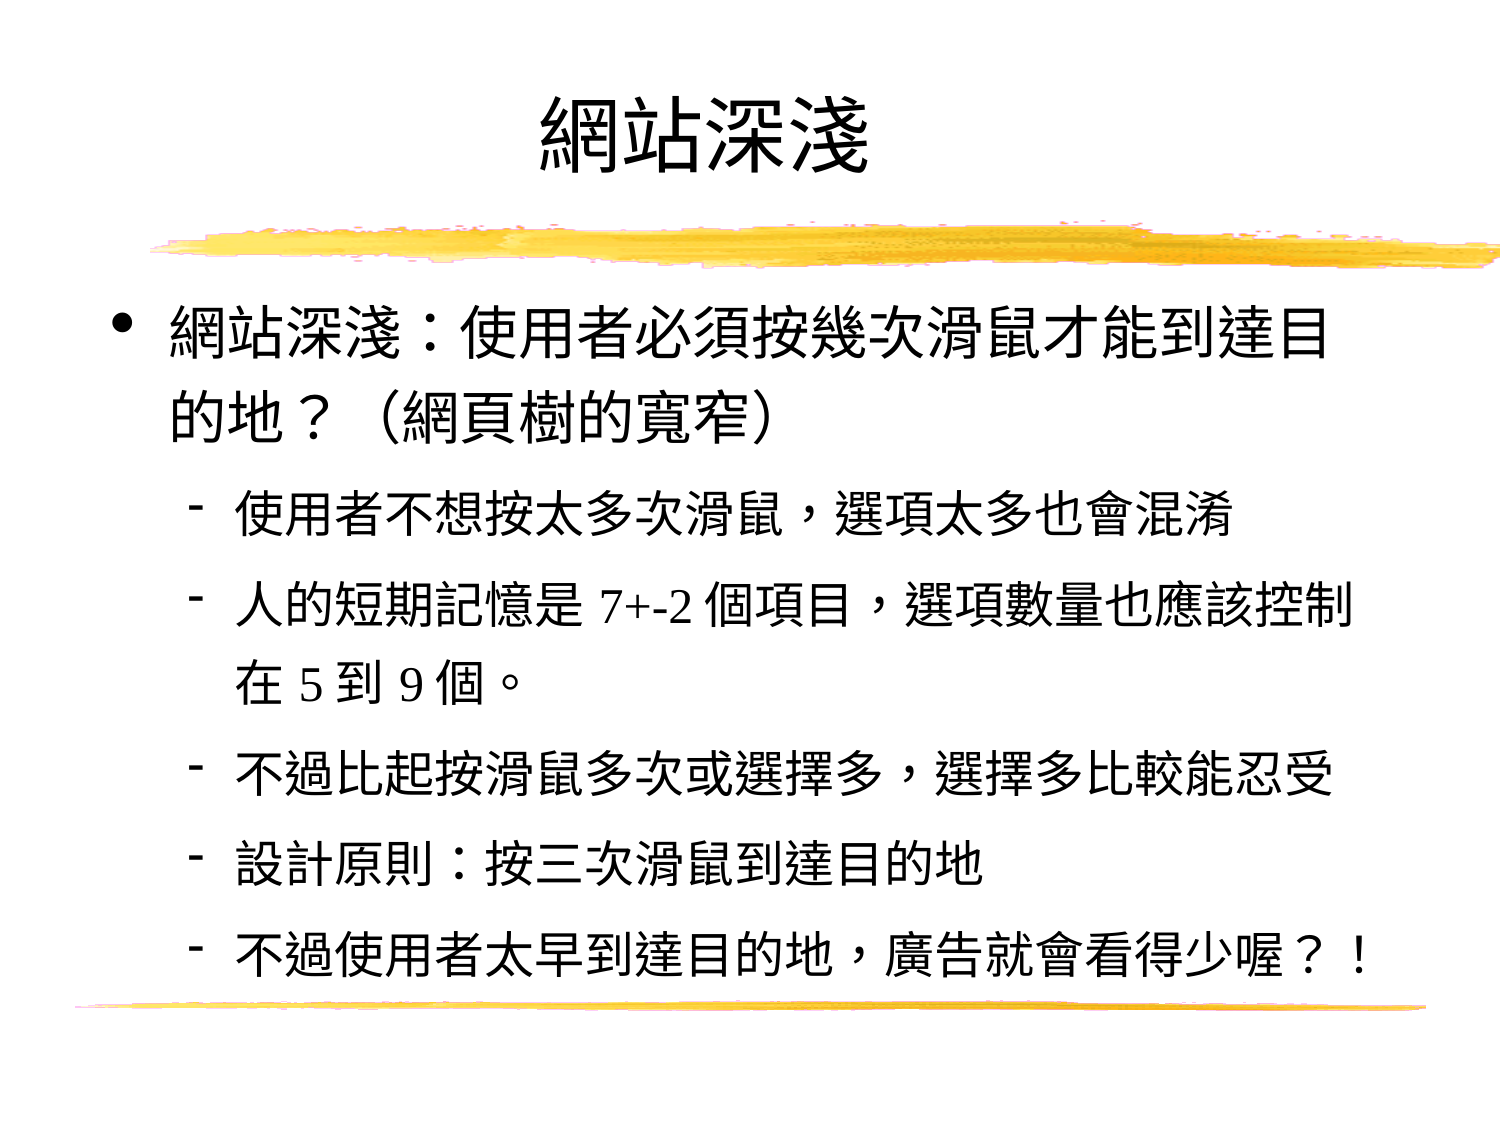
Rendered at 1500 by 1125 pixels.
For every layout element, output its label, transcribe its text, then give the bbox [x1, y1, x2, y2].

list 網站深淺：使用者必須按幾次滑鼠才能到達目的地？（網頁樹的寬窄） 使用者不想按太多次滑鼠，選項太多也會混淆 人的短期記憶是7+-2個項目，選項數量也應該控制在5到9個。 不過比起按滑鼠多次或選擇多，選擇多比較能忍受 設計原則：按三次滑鼠到達目的地 不過使用者太早到達目的地，廣告就會看得少喔？！ [112, 287, 1388, 963]
picture [150, 215, 1500, 279]
title 網站深淺 [66, 30, 1342, 231]
picture [75, 999, 1426, 1013]
